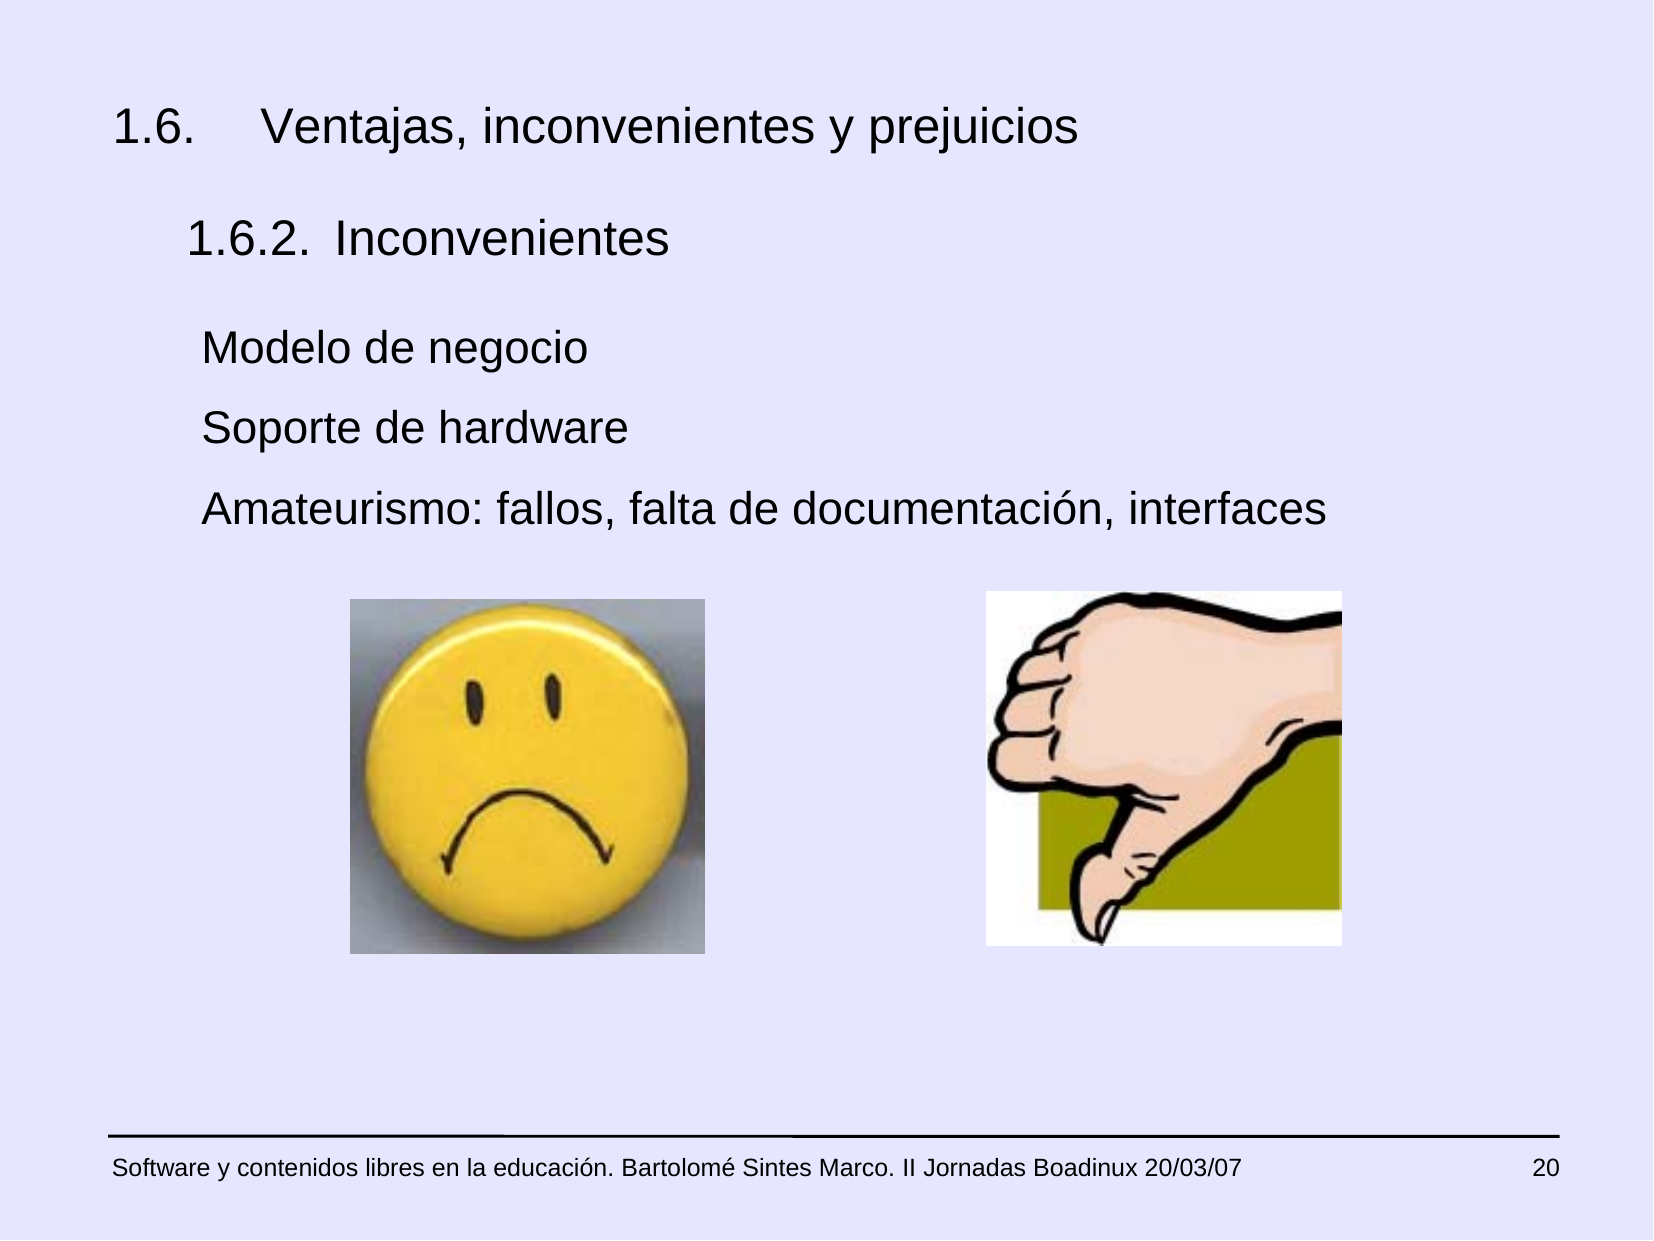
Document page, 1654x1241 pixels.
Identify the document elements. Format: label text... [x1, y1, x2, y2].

picture [350, 599, 705, 954]
text_box 1.6. Ventajas, inconvenientes y prejuicios 1.6.2. Inconvenientes Modelo de negocio Soporte de hardware Amateurismo: fallos, falta de documentación, interfaces [112, 98, 1575, 615]
picture [986, 591, 1342, 946]
